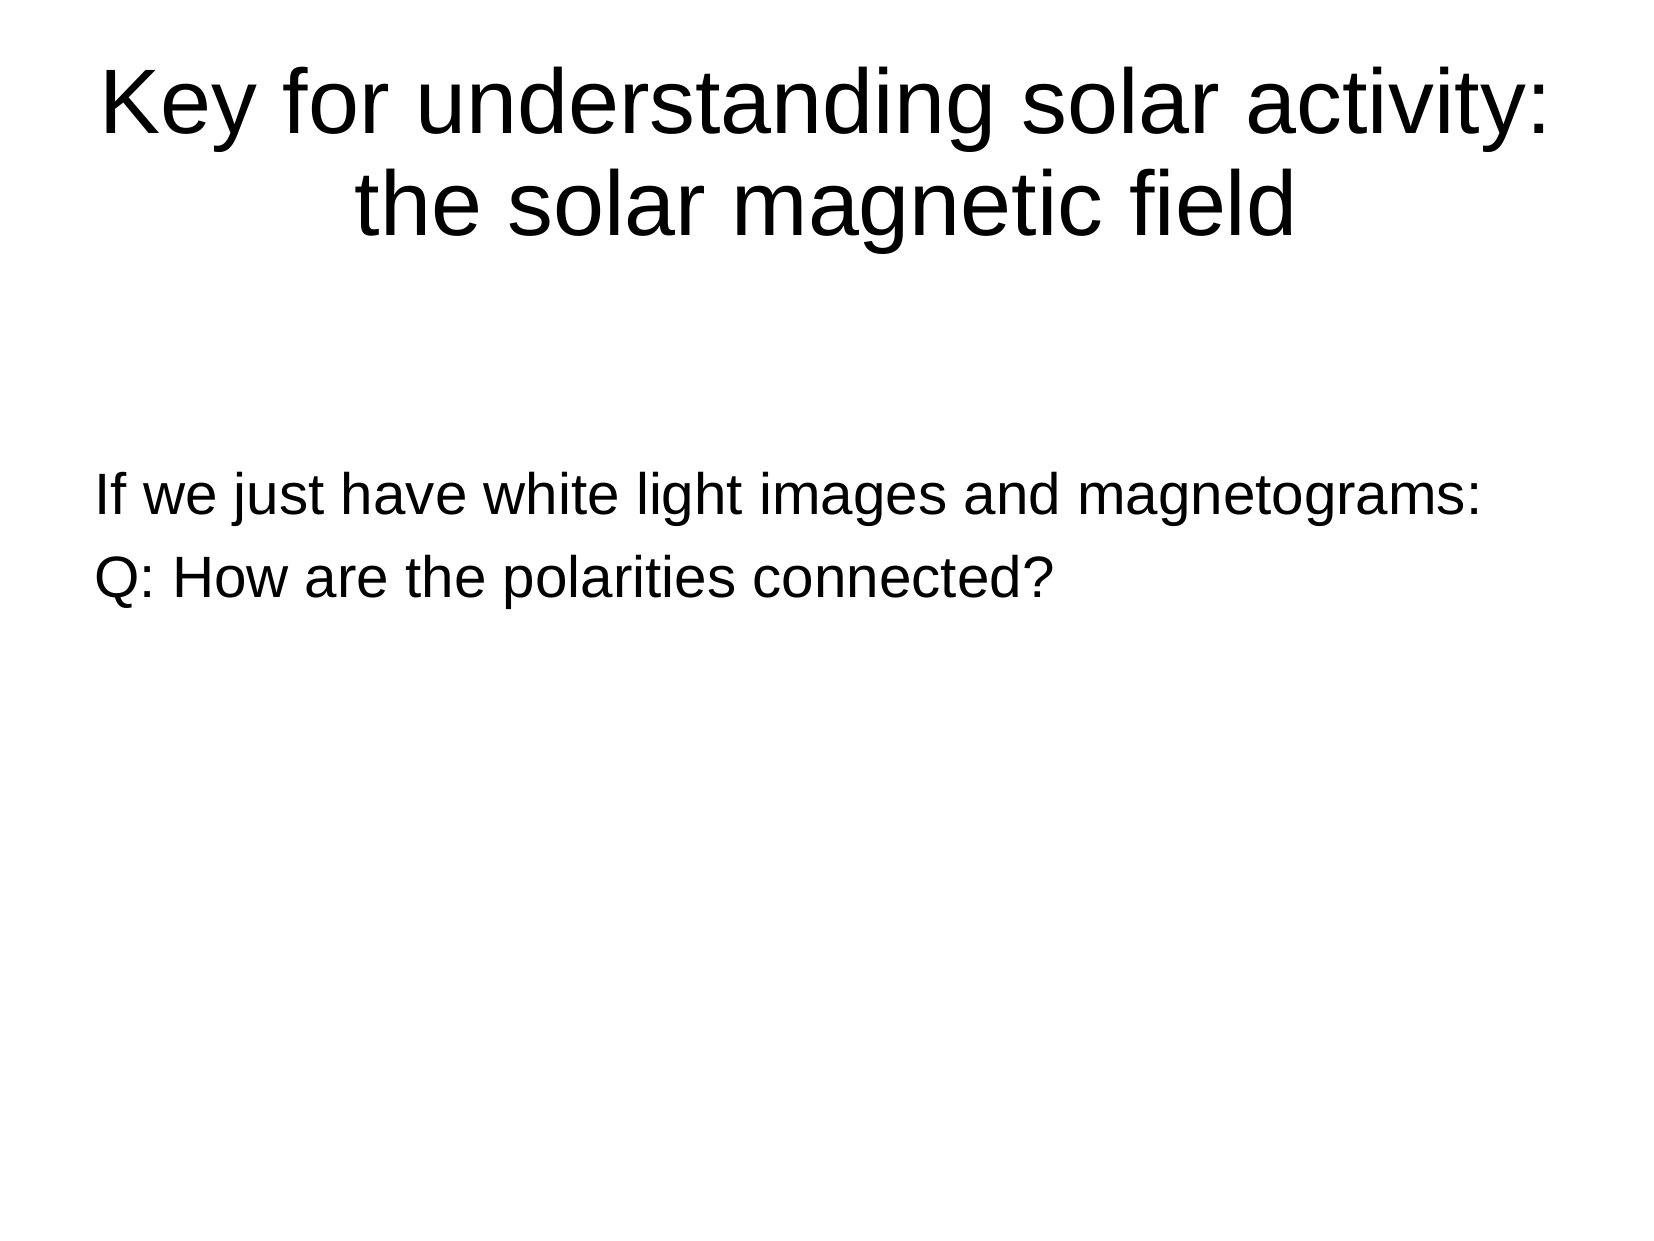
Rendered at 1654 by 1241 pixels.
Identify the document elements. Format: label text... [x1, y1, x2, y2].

title Key for understanding solar activity: the solar magnetic field [82, 49, 1571, 257]
list If we just have white light images and magnetograms: Q: How are the polarities connected? [23, 377, 1583, 1146]
